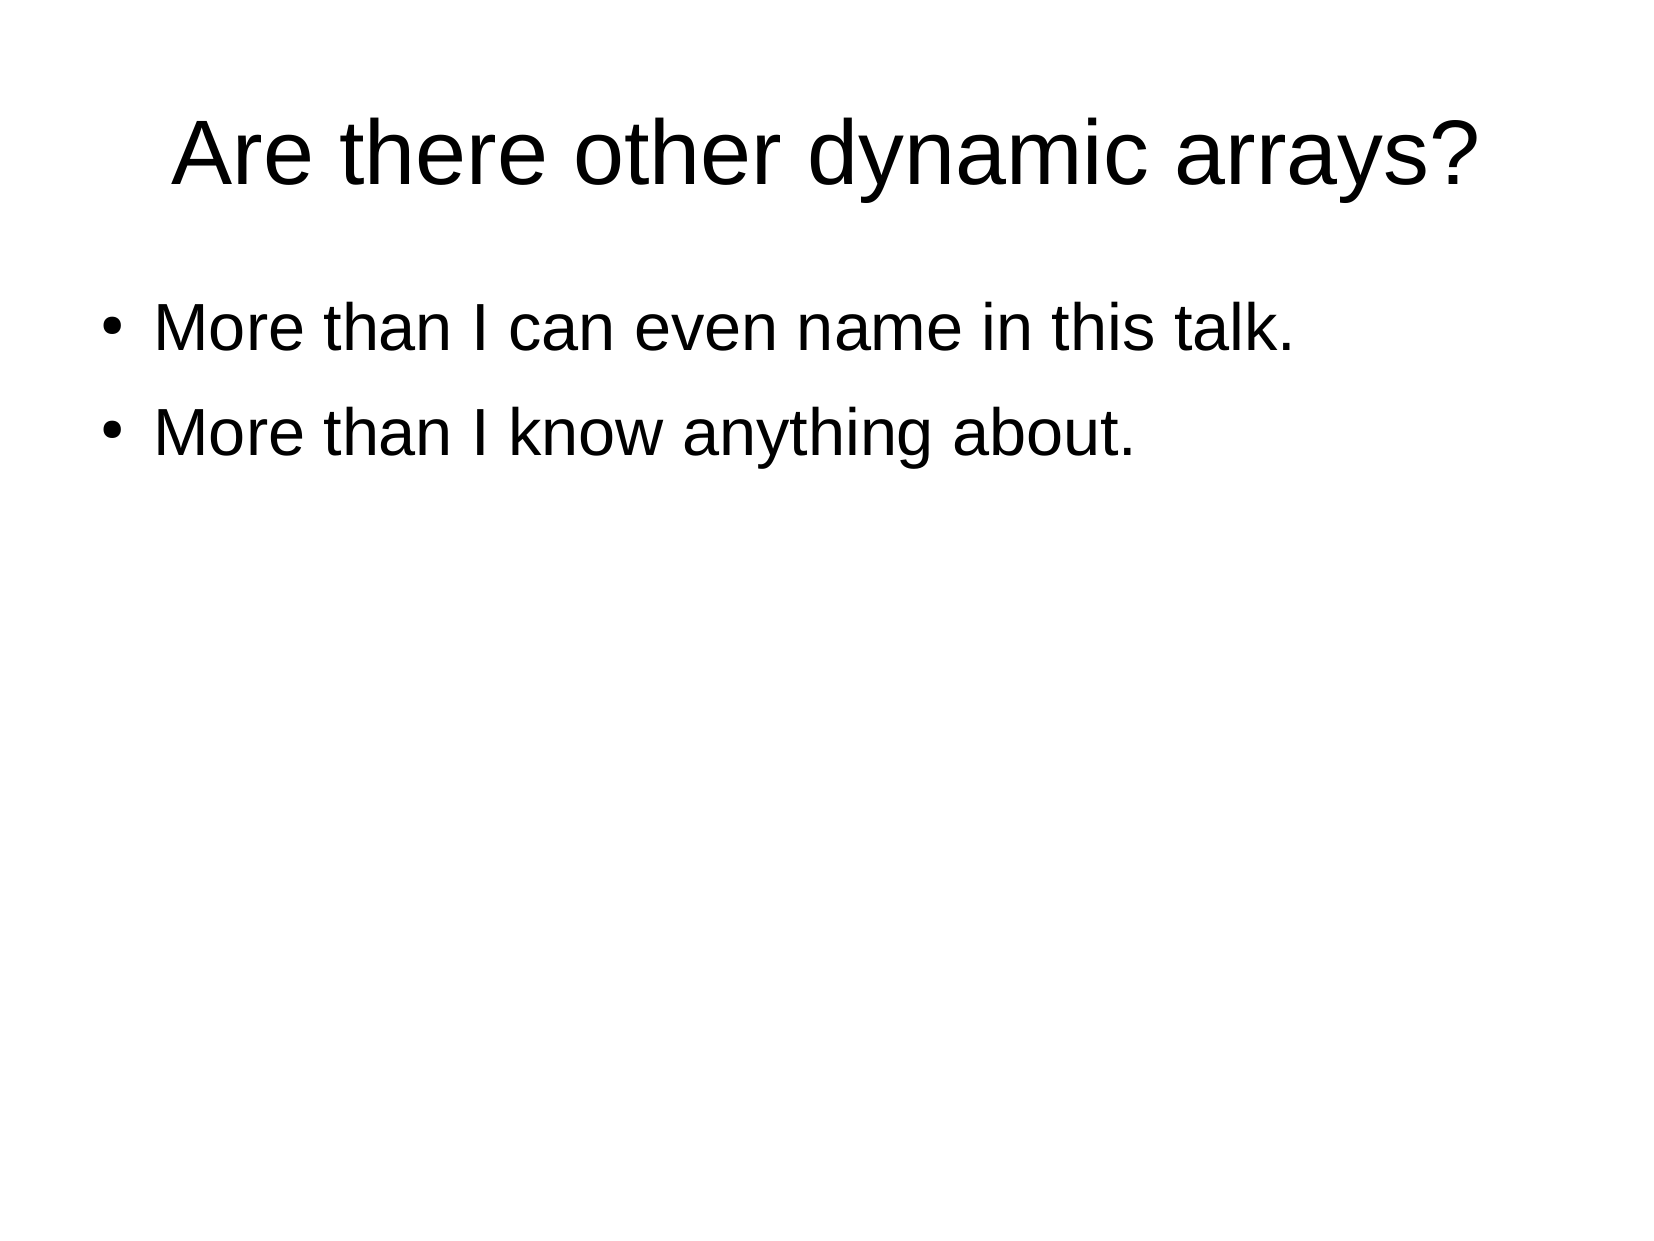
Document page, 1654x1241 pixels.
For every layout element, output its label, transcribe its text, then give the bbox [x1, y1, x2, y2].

title Are there other dynamic arrays? [82, 49, 1571, 257]
list More than I can even name in this talk. More than I know anything about. [82, 290, 1571, 1010]
